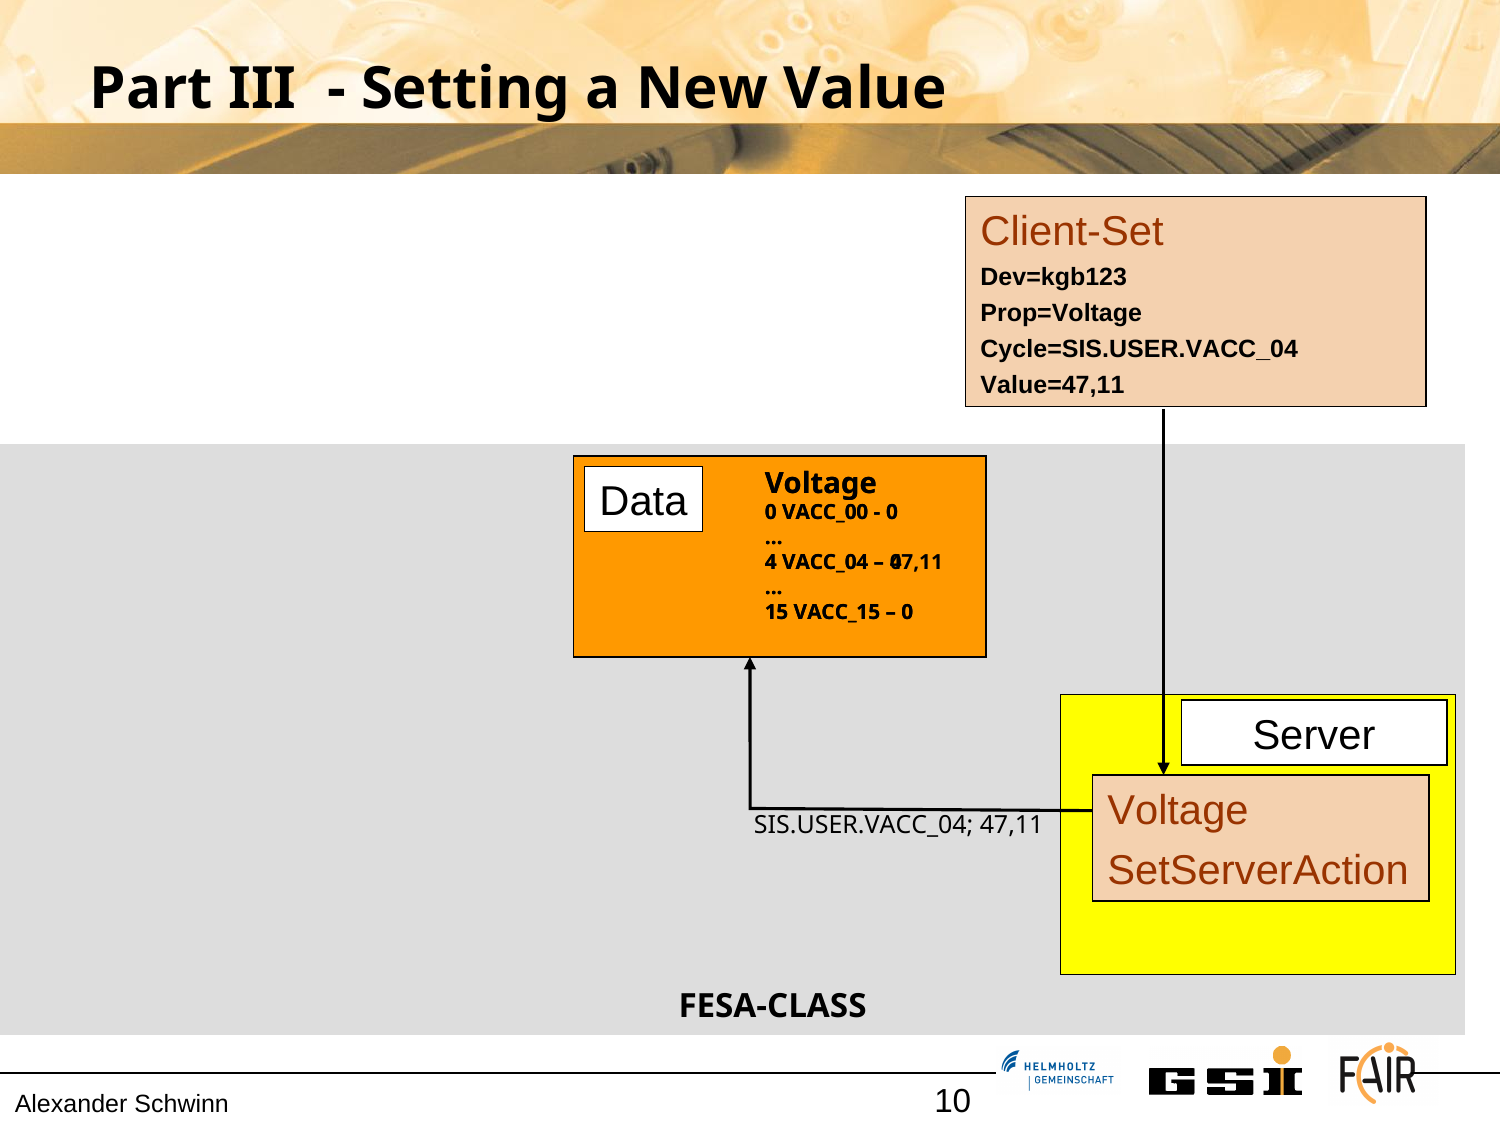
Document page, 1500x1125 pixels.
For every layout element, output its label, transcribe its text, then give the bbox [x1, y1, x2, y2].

text_box Client-Set Dev=kgb123 Prop=Voltage Cycle=SIS.USER.VACC_04 Value=47,11 [965, 196, 1427, 407]
picture [996, 1046, 1121, 1095]
text_box Server [1181, 699, 1447, 766]
text_box SIS.USER.VACC_04; 47,11 [739, 801, 1059, 847]
text_box Data [584, 466, 703, 532]
title Part III - Setting a New Value [75, 42, 1426, 231]
text_box [0, 444, 1465, 1035]
text_box Voltage 0 VACC_00 - 0 … 4 VACC_04 – 47,11 ... 15 VACC_15 – 0 [749, 456, 1022, 632]
picture [1328, 1035, 1439, 1106]
picture [1149, 1046, 1302, 1095]
text_box Voltage SetServerAction [1092, 774, 1430, 901]
picture [0, 0, 1500, 175]
text_box FESA-CLASS [663, 976, 882, 1032]
